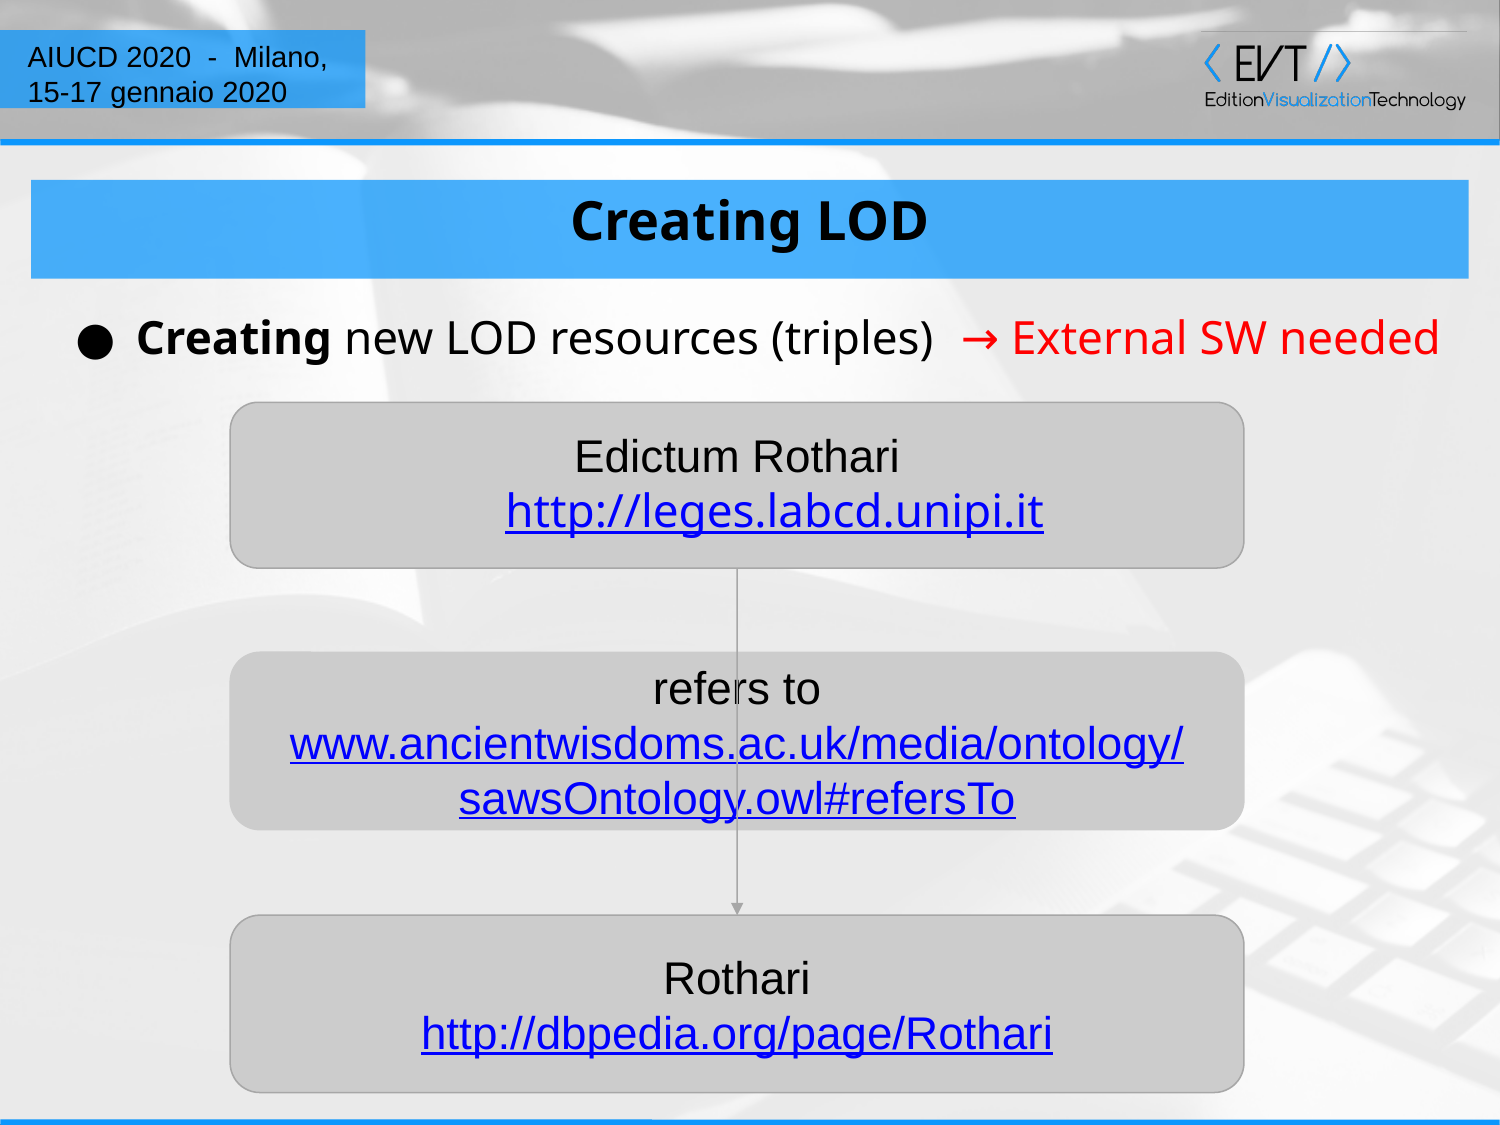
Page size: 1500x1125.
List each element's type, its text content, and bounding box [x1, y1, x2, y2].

text_box refers to www.ancientwisdoms.ac.uk/media/ontology/ sawsOntology.owl#refersTo [738, 652, 1244, 830]
text_box Edictum Rothari http://leges.labcd.unipi.it [230, 402, 1244, 569]
text_box refers to www.ancientwisdoms.ac.uk/media/ontology/sawsOntology.owl#refersTo [0, 30, 366, 109]
title Creating LOD [31, 176, 1469, 276]
text_box refers to www.ancientwisdoms.ac.uk/media/ontology/ sawsOntology.owl#refersTo [230, 652, 736, 830]
text_box Rothari http://dbpedia.org/page/Rothari [230, 915, 1244, 1093]
list Creating new LOD resources (triples) → External SW needed [51, 299, 1478, 425]
picture [1201, 31, 1467, 112]
